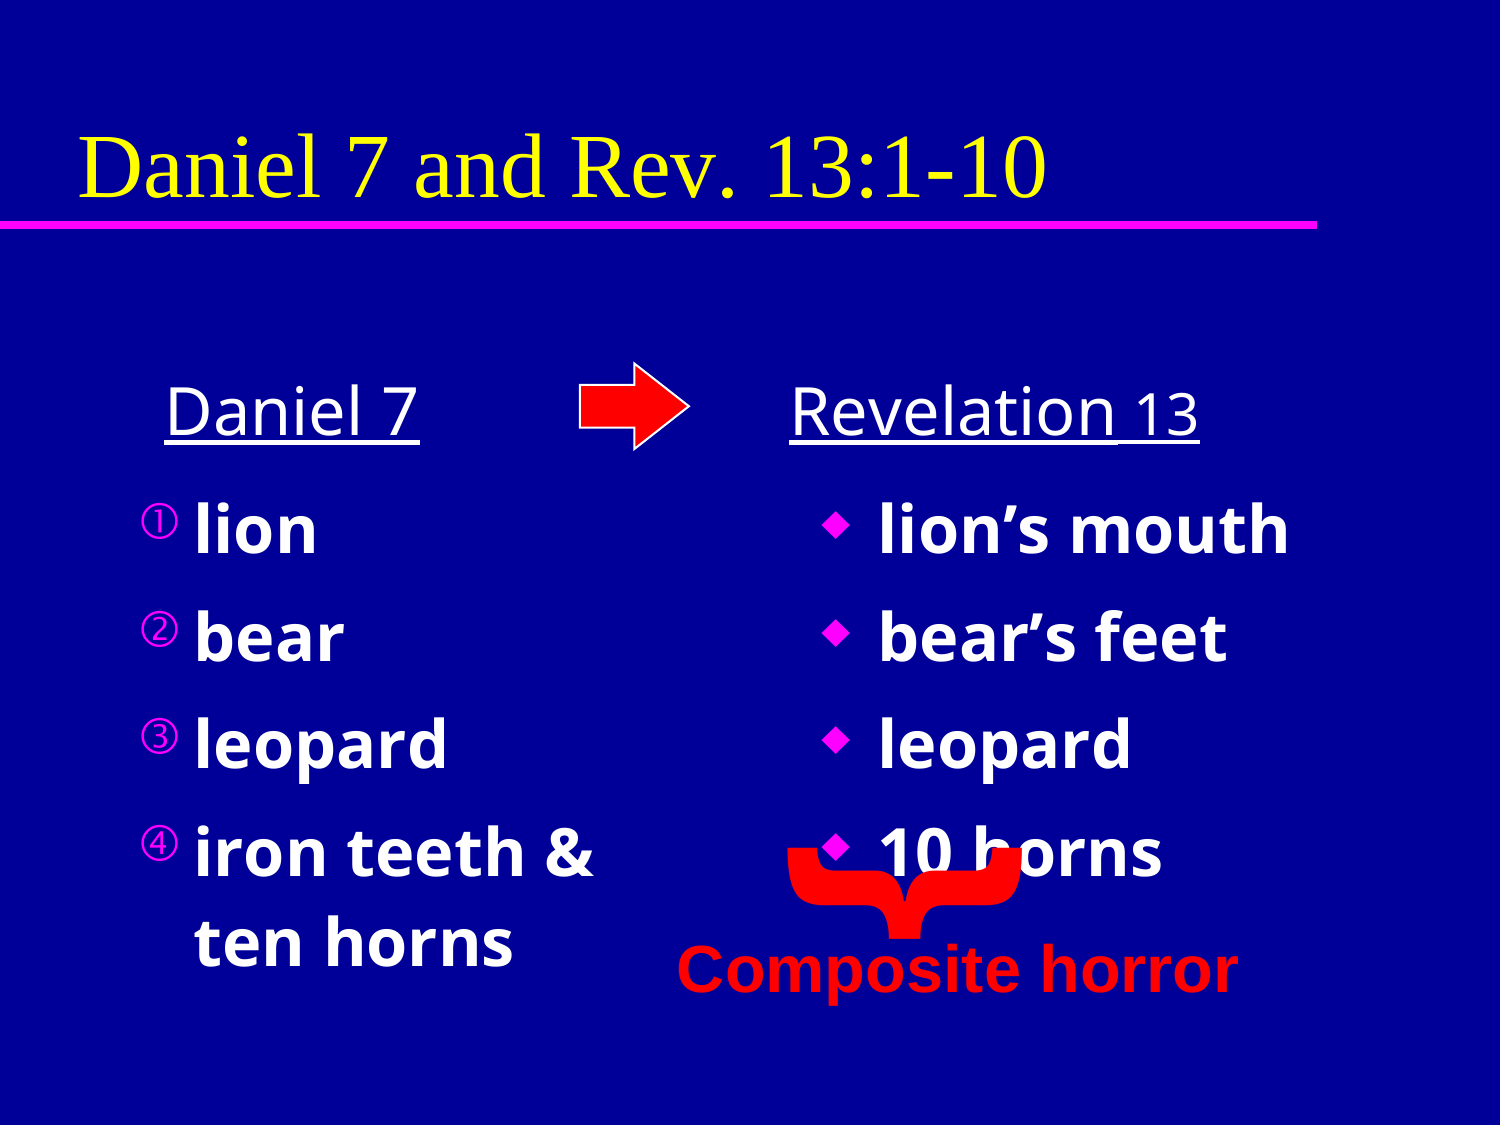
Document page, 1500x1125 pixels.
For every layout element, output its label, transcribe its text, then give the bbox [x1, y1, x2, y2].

text_box Daniel 7 [149, 356, 589, 463]
list lion bear leopard iron teeth & ten horns [122, 474, 781, 1051]
text_box } [743, 822, 1125, 987]
list lion’s mouth bear’s feet leopard 10 horns [806, 474, 1465, 1051]
text_box Revelation 13 [774, 356, 1356, 463]
text_box Composite horror [661, 924, 1289, 1015]
title Daniel 7 and Rev. 13:1-10 [62, 43, 1338, 225]
text_box [579, 363, 689, 449]
